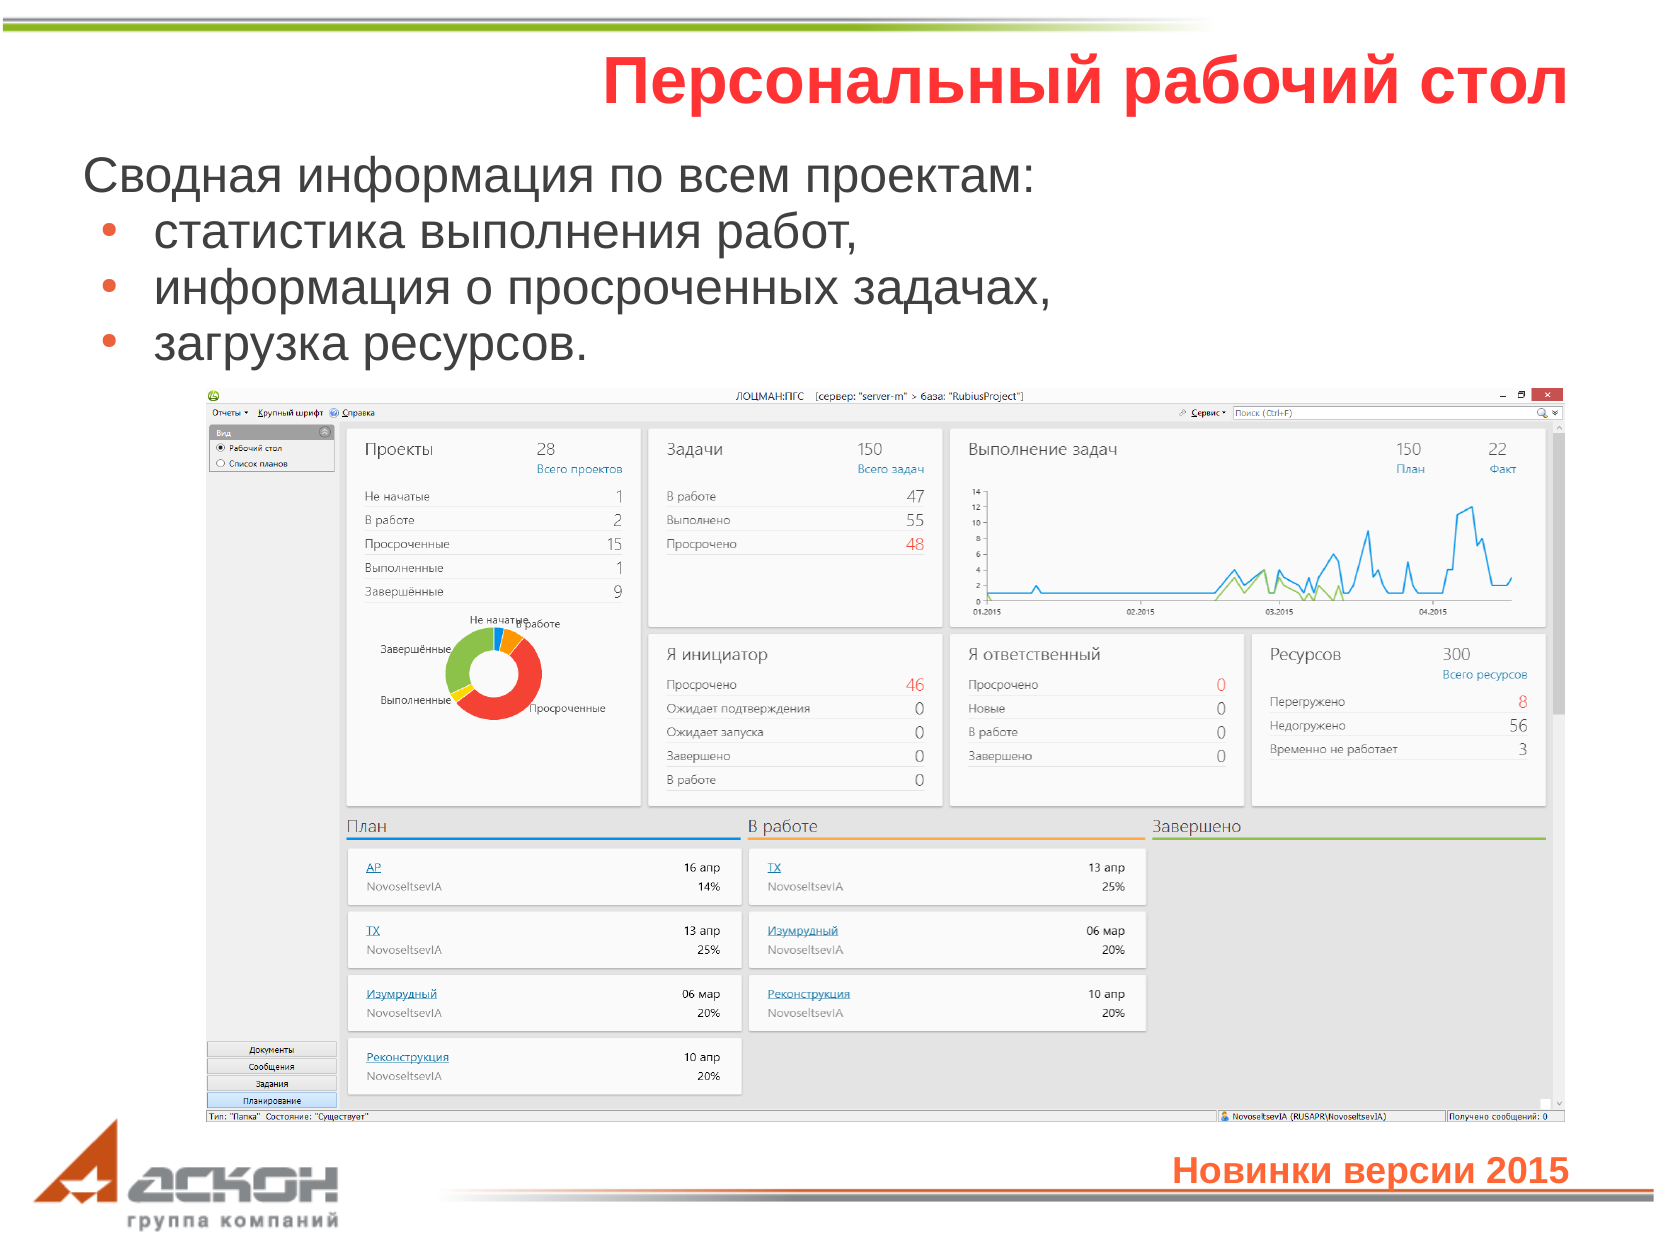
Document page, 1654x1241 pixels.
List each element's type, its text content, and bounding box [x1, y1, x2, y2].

list Сводная информация по всем проектам: статистика выполнения работ, информация о просроченных задачах, загрузка ресурсов. [82, 147, 1571, 1109]
title Персональный рабочий стол [82, 25, 1571, 125]
picture [2, 0, 1654, 1241]
